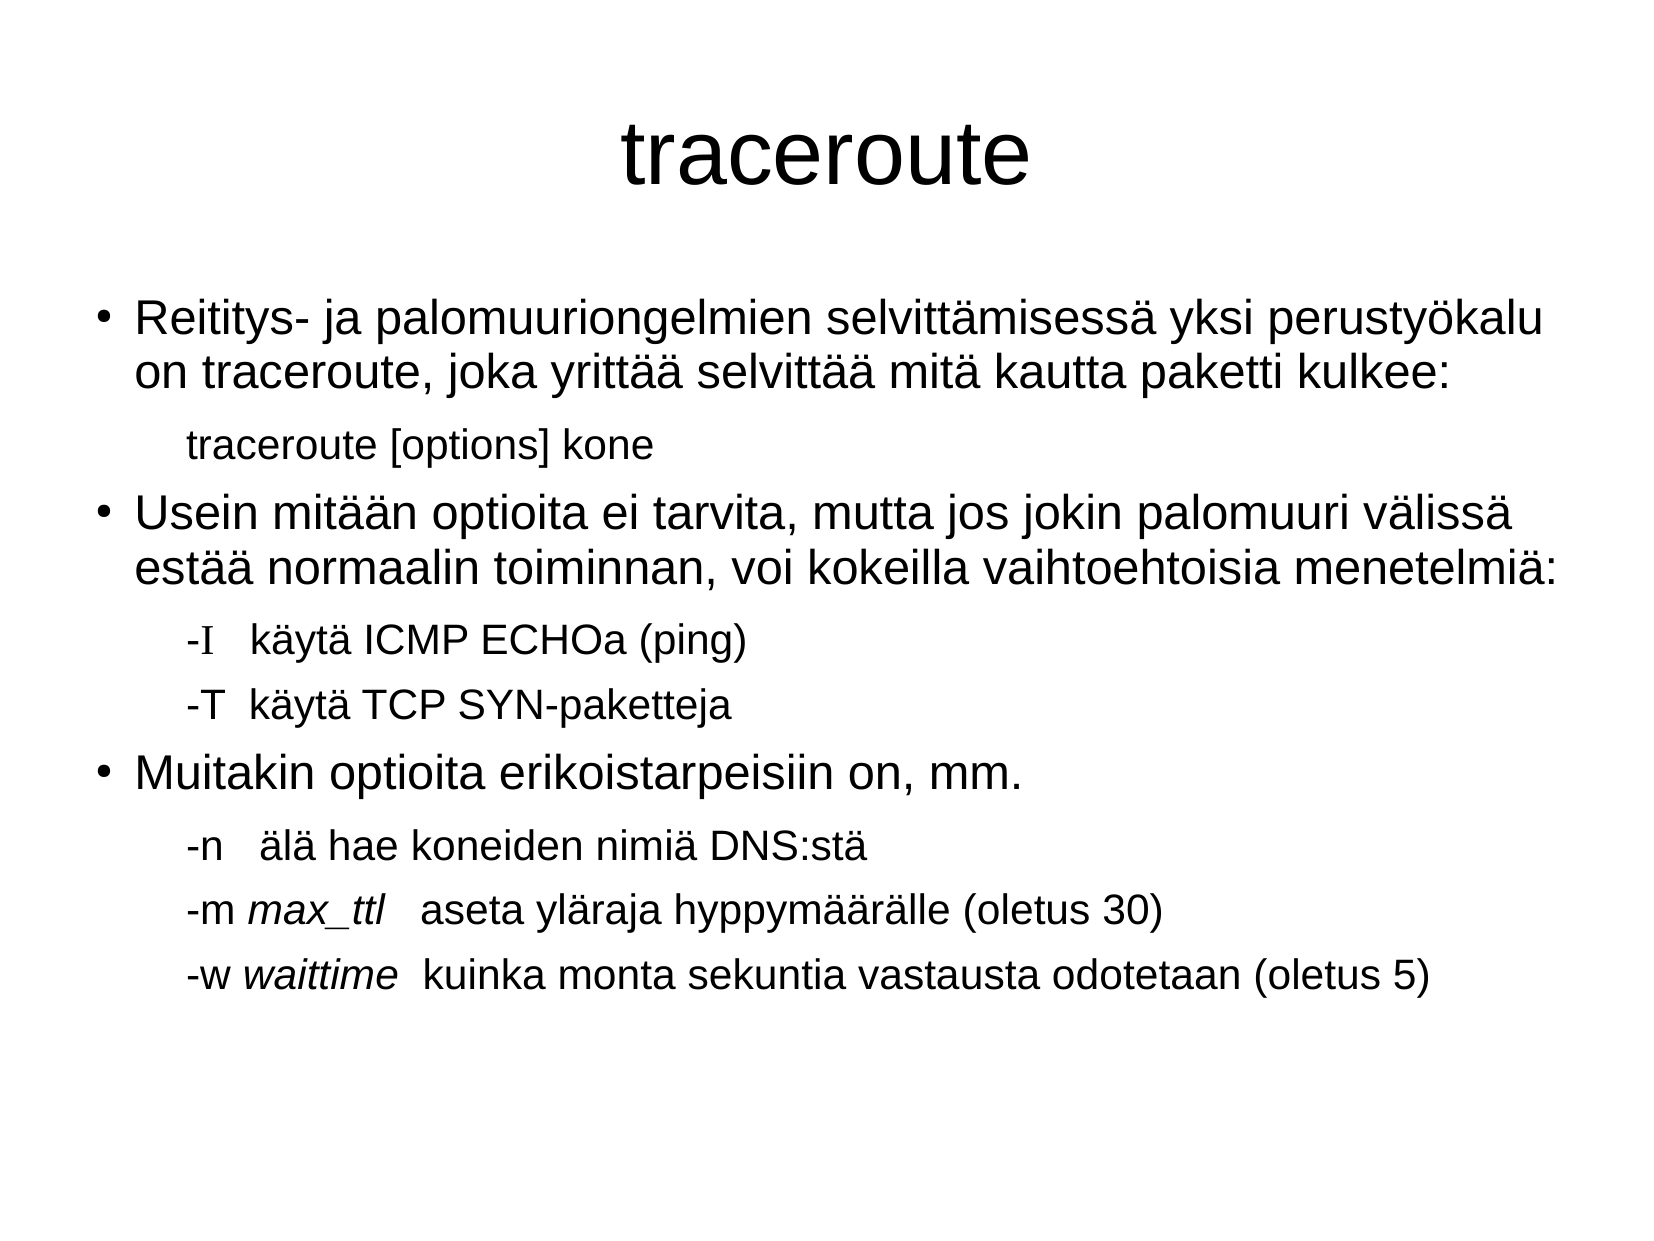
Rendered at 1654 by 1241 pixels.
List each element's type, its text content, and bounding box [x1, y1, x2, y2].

list Reititys- ja palomuuriongelmien selvittämisessä yksi perustyökalu on traceroute, joka yrittää selvittää mitä kautta paketti kulkee: traceroute [options] kone Usein mitään optioita ei tarvita, mutta jos jokin palomuuri välissä estää normaalin toiminnan, voi kokeilla vaihtoehtoisia menetelmiä: -I käytä ICMP ECHOa (ping) -T käytä TCP SYN-paketteja Muitakin optioita erikoistarpeisiin on, mm. -n älä hae koneiden nimiä DNS:stä -m max_ttl aseta yläraja hyppymäärälle (oletus 30) -w waittime kuinka monta sekuntia vastausta odotetaan (oletus 5) [82, 290, 1571, 1010]
title traceroute [82, 49, 1571, 257]
